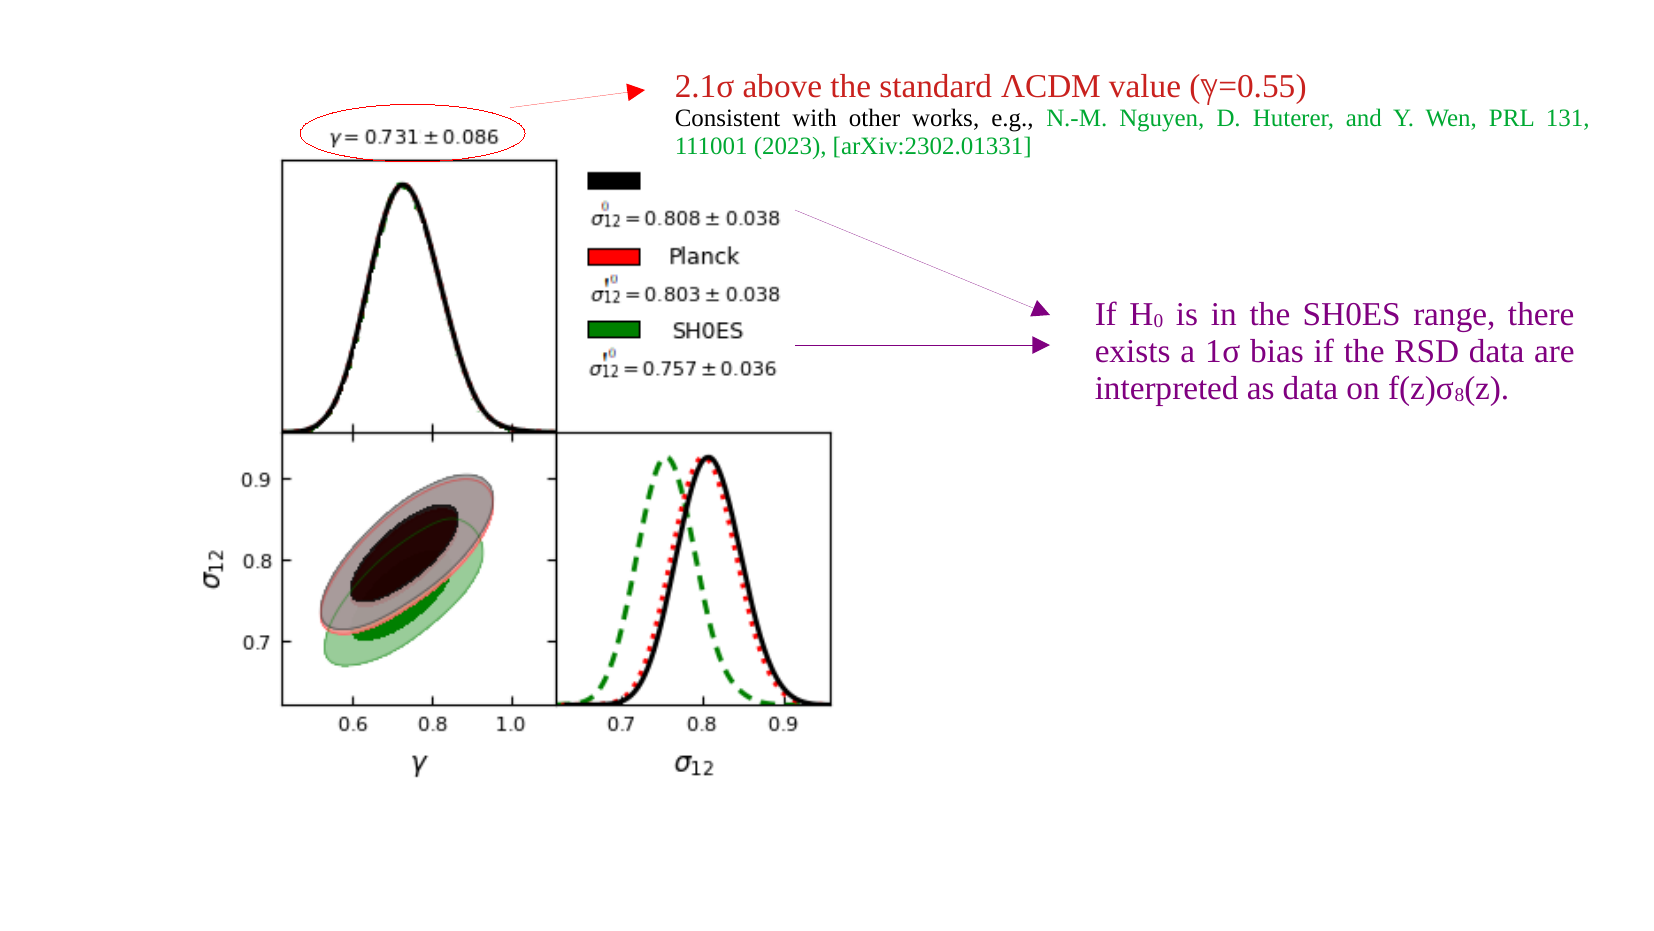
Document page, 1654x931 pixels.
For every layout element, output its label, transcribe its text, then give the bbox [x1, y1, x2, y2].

text_box If H0 is in the SH0ES range, there exists a 1σ bias if the RSD data are interpreted as data on f(z)σ8(z). [1080, 288, 1591, 436]
text_box [300, 104, 526, 162]
text_box 2.1σ above the standard ΛCDM value (ℽ=0.55) Consistent with other works, e.g., N.-M. Nguyen, D. Huterer, and Y. Wen, PRL 131, 111001 (2023), [arXiv:2302.01331] [660, 60, 1606, 286]
picture [195, 107, 871, 796]
